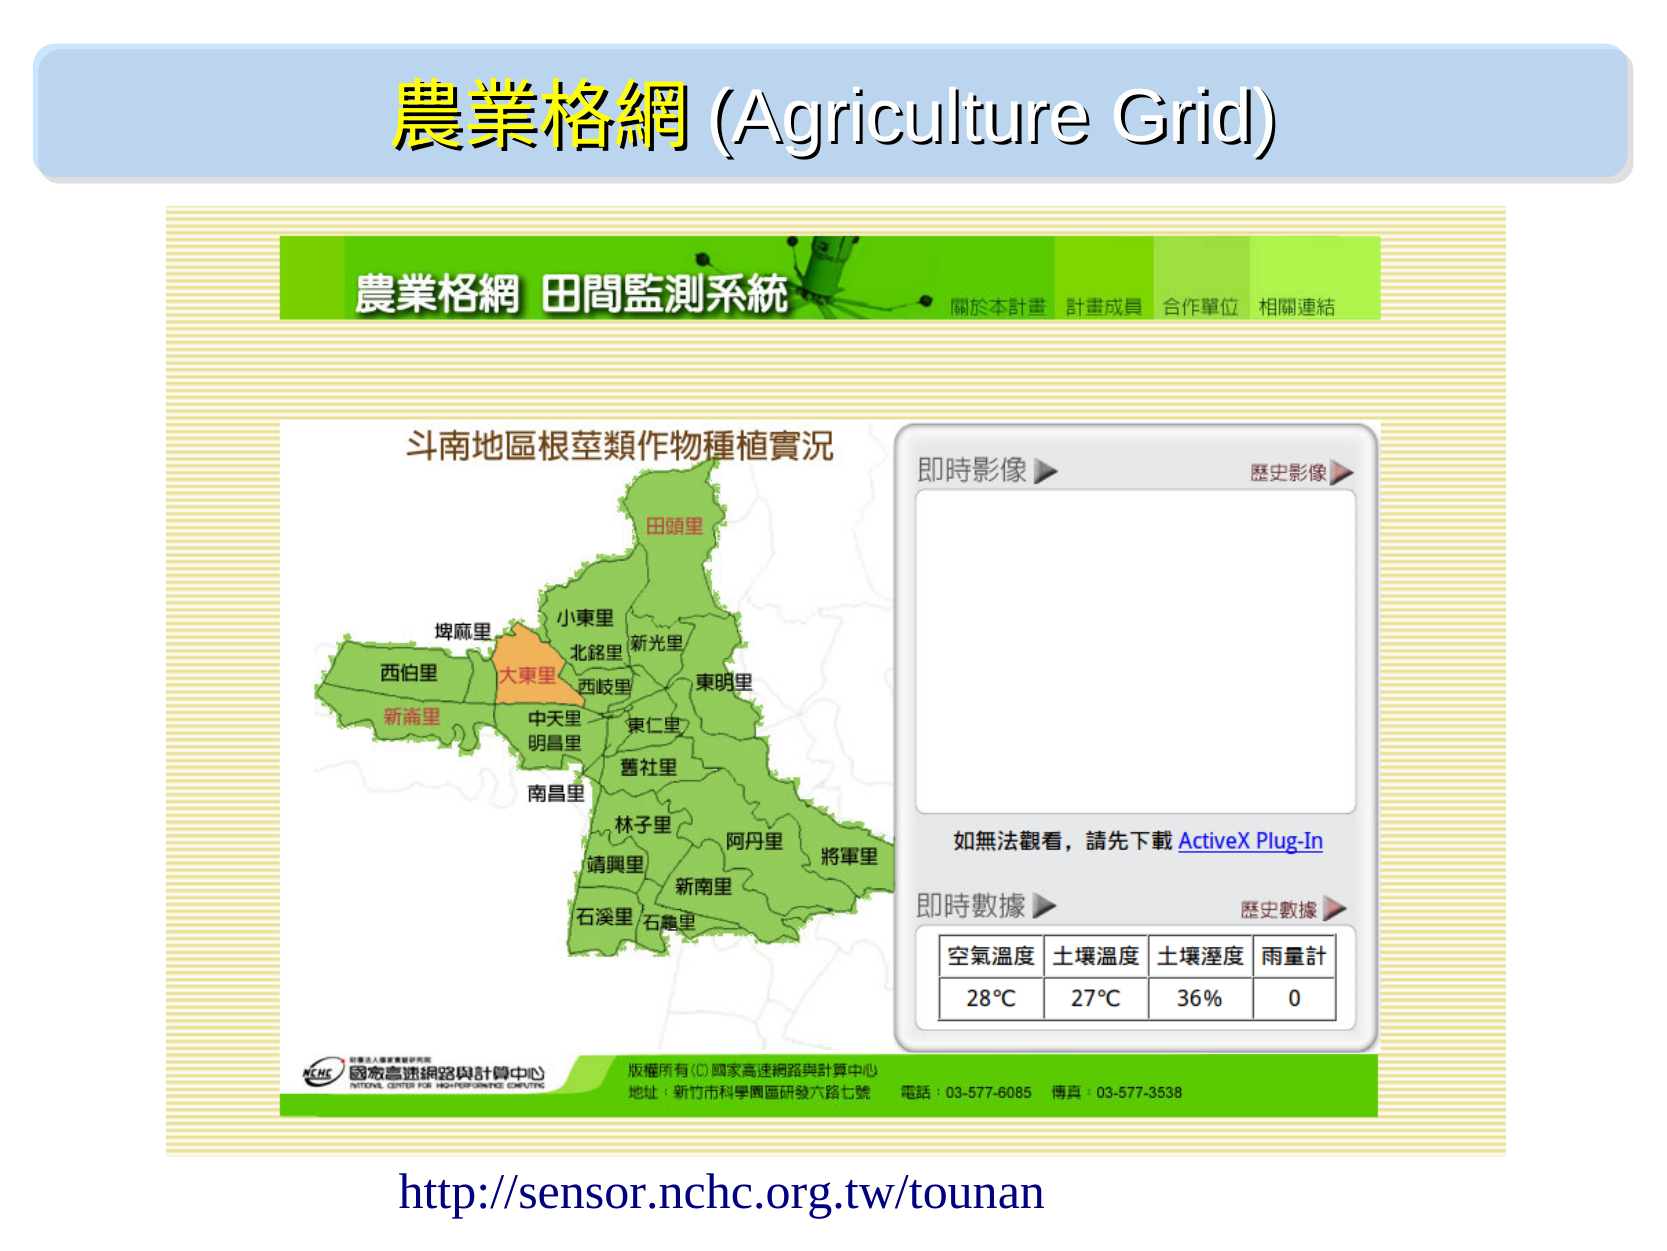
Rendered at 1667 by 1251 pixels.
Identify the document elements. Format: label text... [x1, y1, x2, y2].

text_box http://sensor.nchc.org.tw/tounan [383, 1151, 1287, 1227]
picture [165, 206, 1506, 1157]
title 農業格網(Agriculture Grid) [0, 35, 1667, 187]
